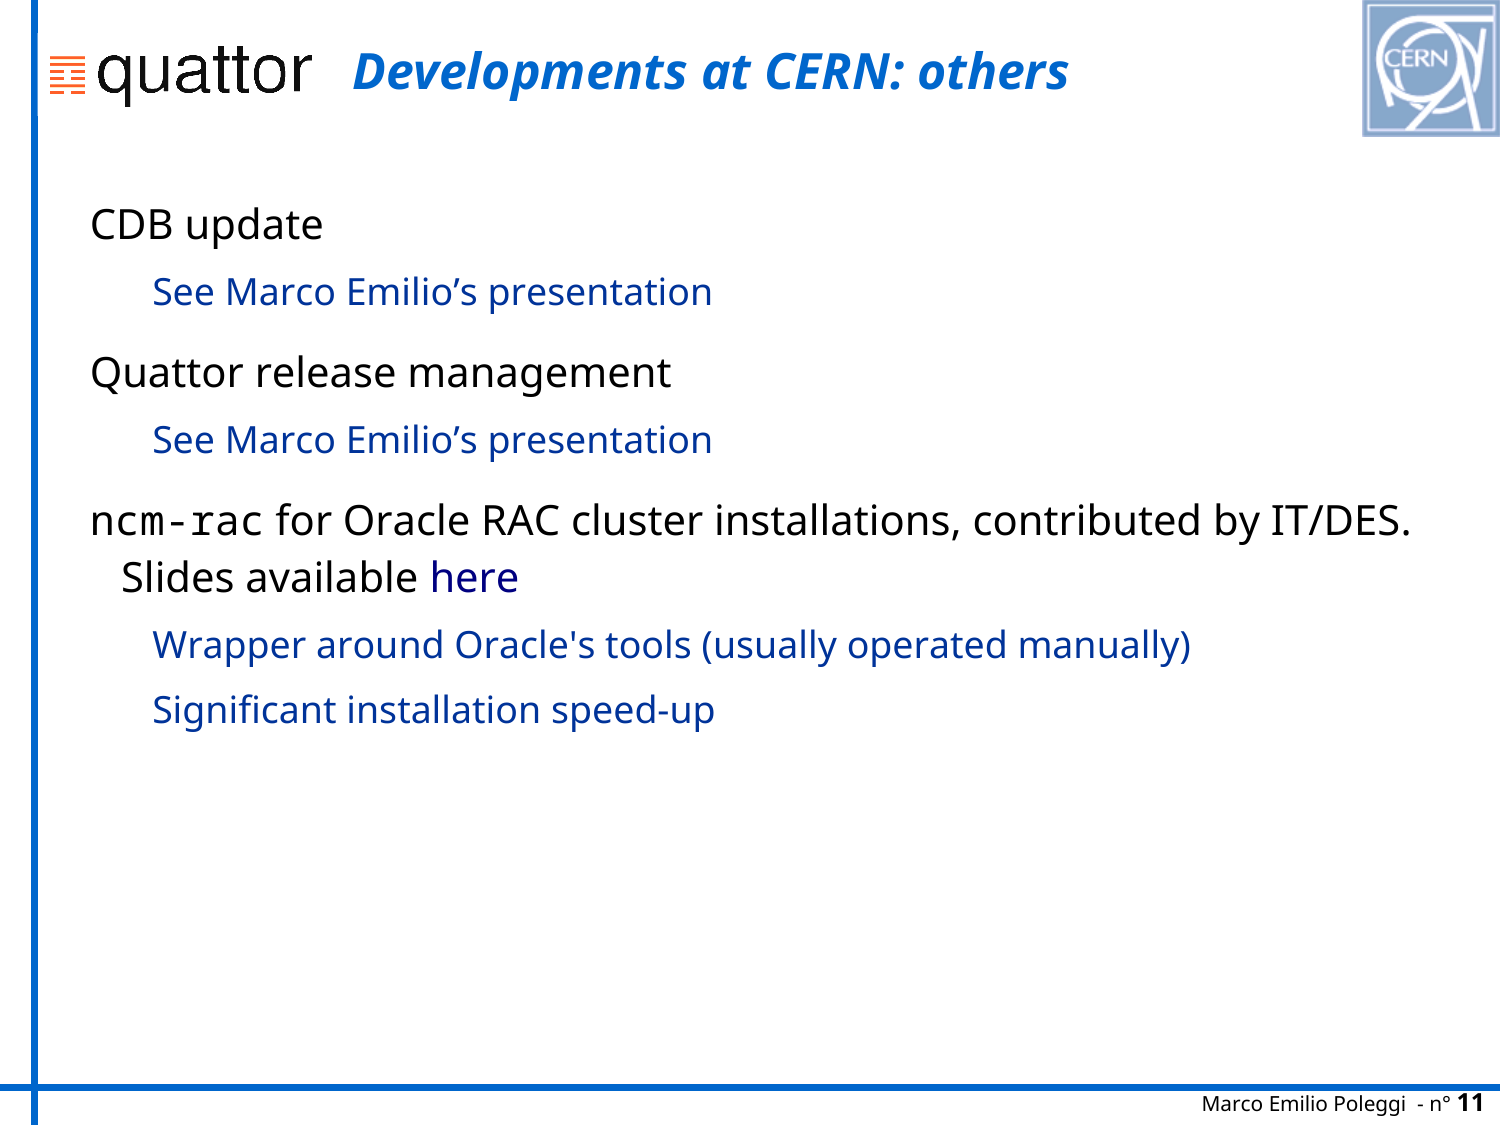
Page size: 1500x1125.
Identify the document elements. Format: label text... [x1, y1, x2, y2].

list CDB update See Marco Emilio’s presentation Quattor release management See Marco Emilio’s presentation ncm-rac for Oracle RAC cluster installations, contributed by IT/DES. Slides available here Wrapper around Oracle's tools (usually operated manually) Significant installation speed-up [74, 187, 1461, 1001]
title Developments at CERN: others [337, 37, 1381, 112]
